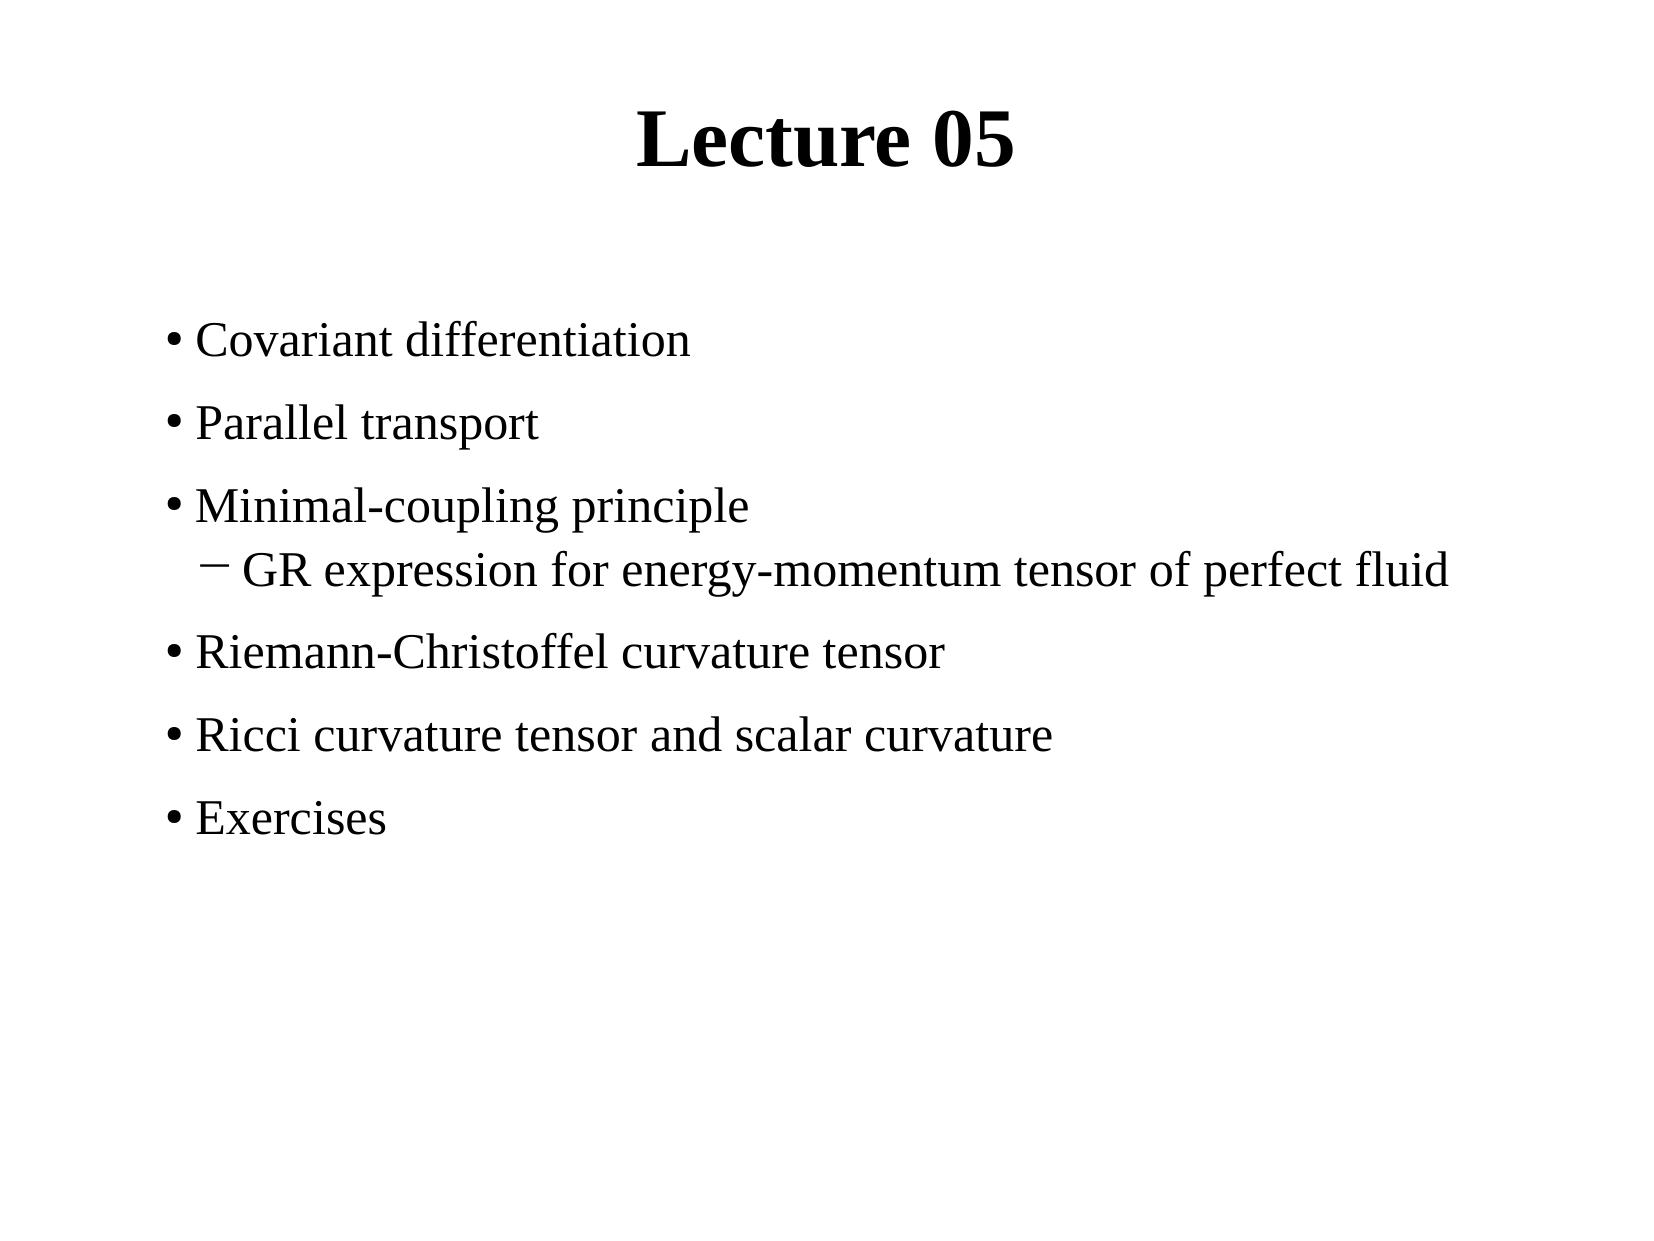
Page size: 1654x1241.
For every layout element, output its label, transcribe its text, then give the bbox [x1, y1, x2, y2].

list Covariant differentiation Parallel transport Minimal-coupling principle GR expression for energy-momentum tensor of perfect fluid Riemann-Christoffel curvature tensor Ricci curvature tensor and scalar curvature Exercises [165, 284, 1493, 863]
title Lecture 05 [123, 66, 1529, 211]
